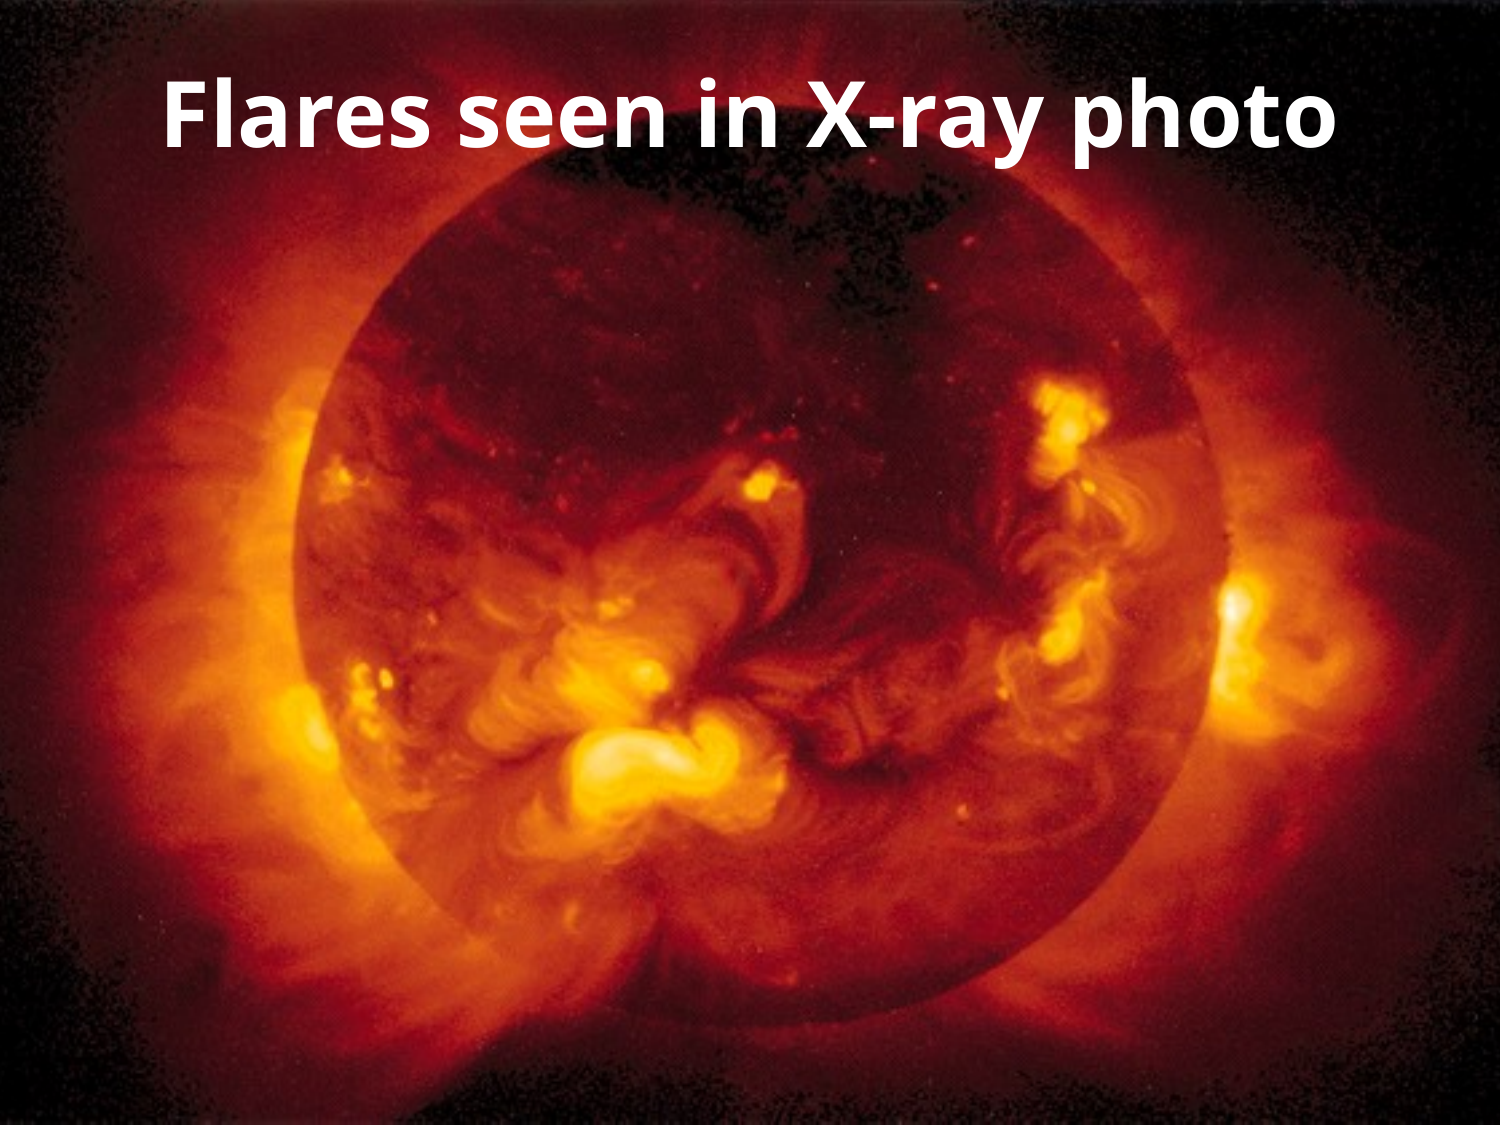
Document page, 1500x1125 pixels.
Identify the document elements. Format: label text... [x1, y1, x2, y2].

title Flares seen in X-ray photo [30, 58, 1471, 167]
picture [0, 0, 1500, 1125]
